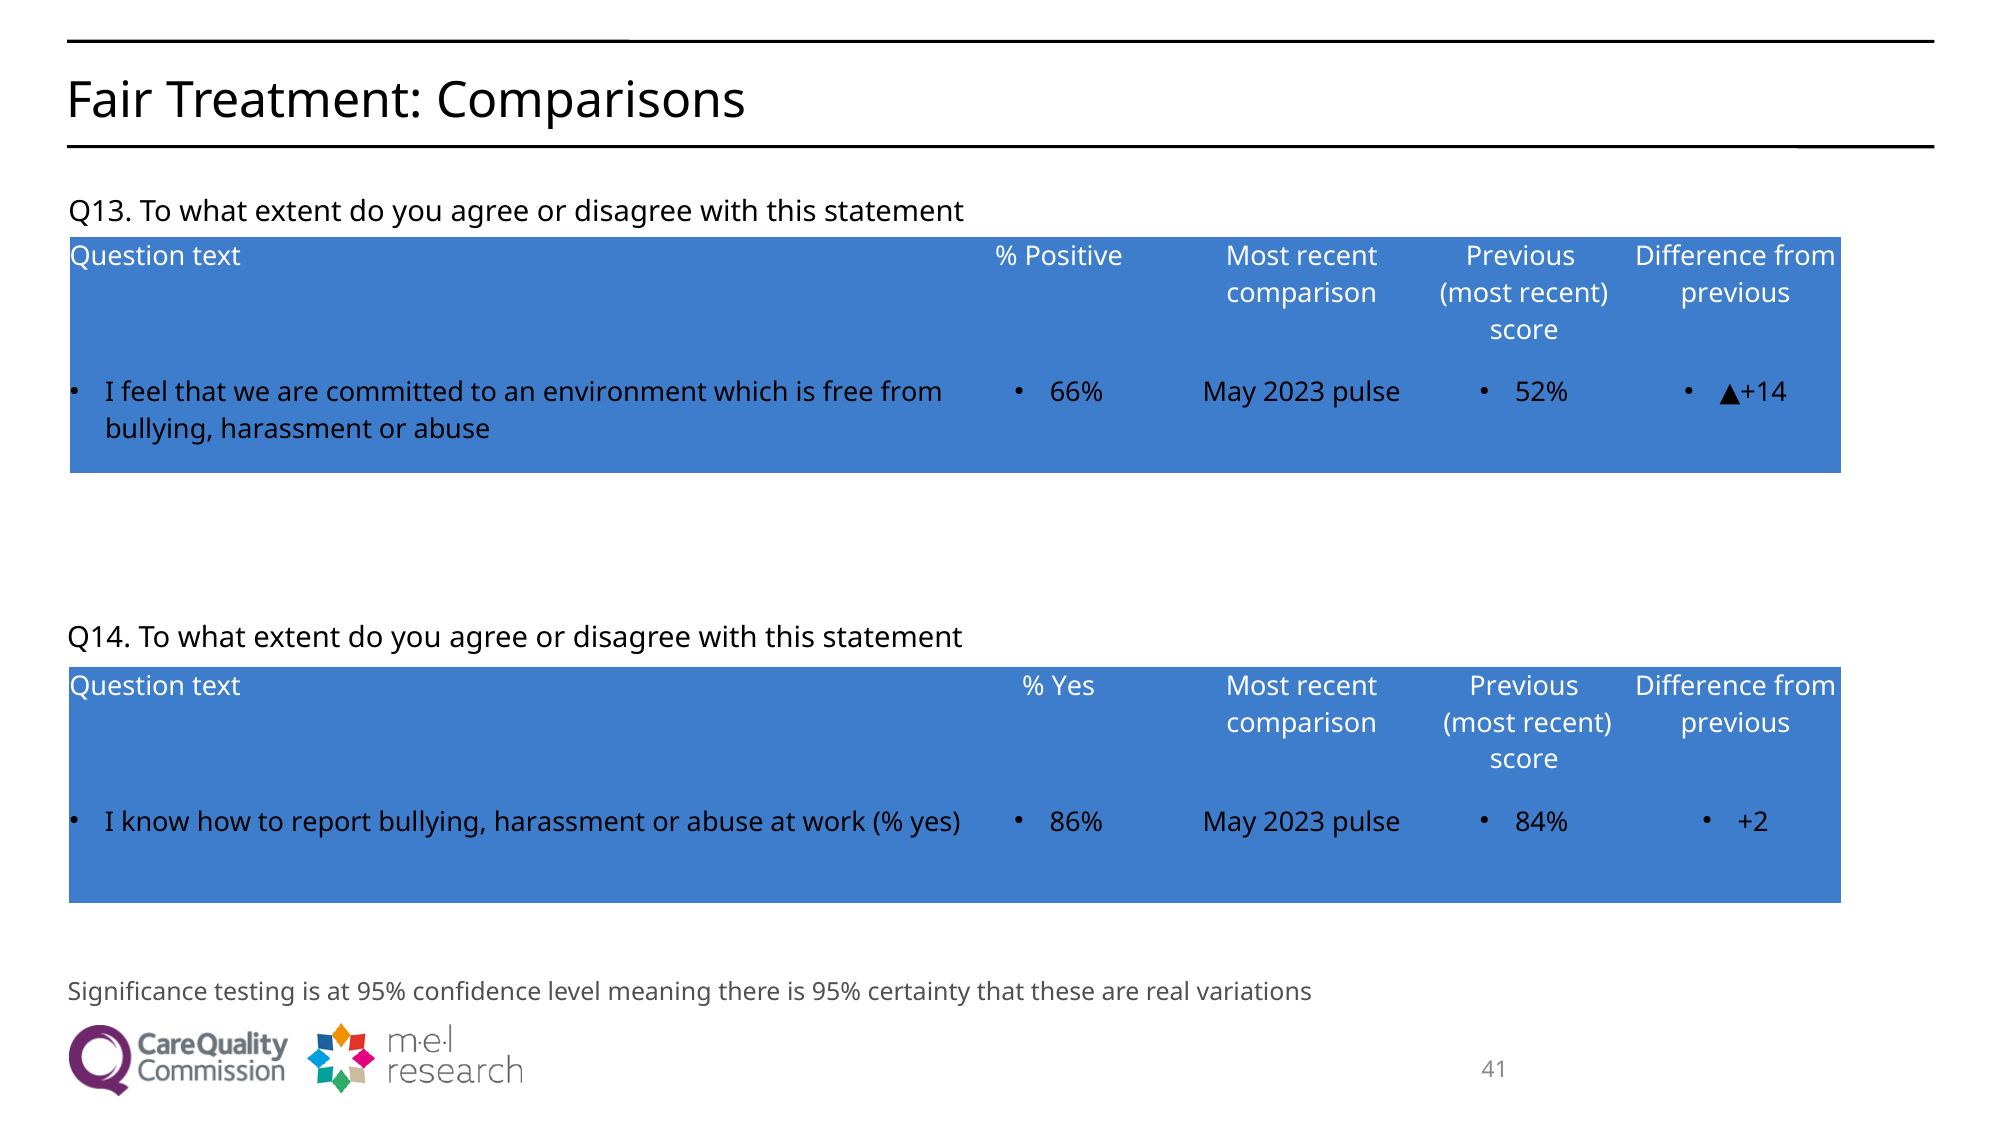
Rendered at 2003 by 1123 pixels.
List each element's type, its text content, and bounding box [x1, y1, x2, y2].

table_cell 66% [962, 373, 1156, 473]
table_cell 84% [1418, 803, 1630, 903]
table_header Difference from previous [1630, 667, 1841, 803]
table_cell [1155, 803, 1185, 903]
table_cell I know how to report bullying, harassment or abuse at work (% yes) [69, 803, 962, 903]
table_cell May 2023 pulse [1185, 803, 1418, 903]
table_header Previous (most recent) score [1418, 667, 1630, 803]
table_cell +2 [1630, 803, 1841, 903]
text_box Q13. To what extent do you agree or disagree with this statement [68, 184, 1586, 227]
picture [67, 1023, 291, 1099]
slide_number 41 [1466, 1039, 1934, 1100]
table_header Question text [69, 667, 962, 803]
text_box Q14. To what extent do you agree or disagree with this statement [67, 610, 1584, 653]
table_cell I feel that we are committed to an environment which is free from bullying, harassment or abuse [70, 373, 962, 473]
table_header Most recent comparison [1185, 237, 1418, 373]
table_cell May 2023 pulse [1185, 373, 1418, 473]
table_cell ▲+14 [1630, 373, 1841, 473]
table_header Question text [70, 237, 962, 373]
table_header % Positive [962, 237, 1156, 373]
table_header [1155, 667, 1185, 803]
title Fair Treatment: Comparisons [51, 44, 1936, 151]
table_cell 86% [962, 803, 1155, 903]
table_header [1156, 237, 1185, 373]
table_cell 52% [1418, 373, 1630, 473]
table_header Most recent comparison [1185, 667, 1418, 803]
table_header Difference from previous [1630, 237, 1841, 373]
table_header Previous (most recent) score [1418, 237, 1630, 373]
table_header % Yes [962, 667, 1155, 803]
picture [307, 1023, 522, 1093]
text_box Significance testing is at 95% confidence level meaning there is 95% certainty that these are real variations [53, 964, 1411, 1006]
table_cell [1156, 373, 1185, 473]
